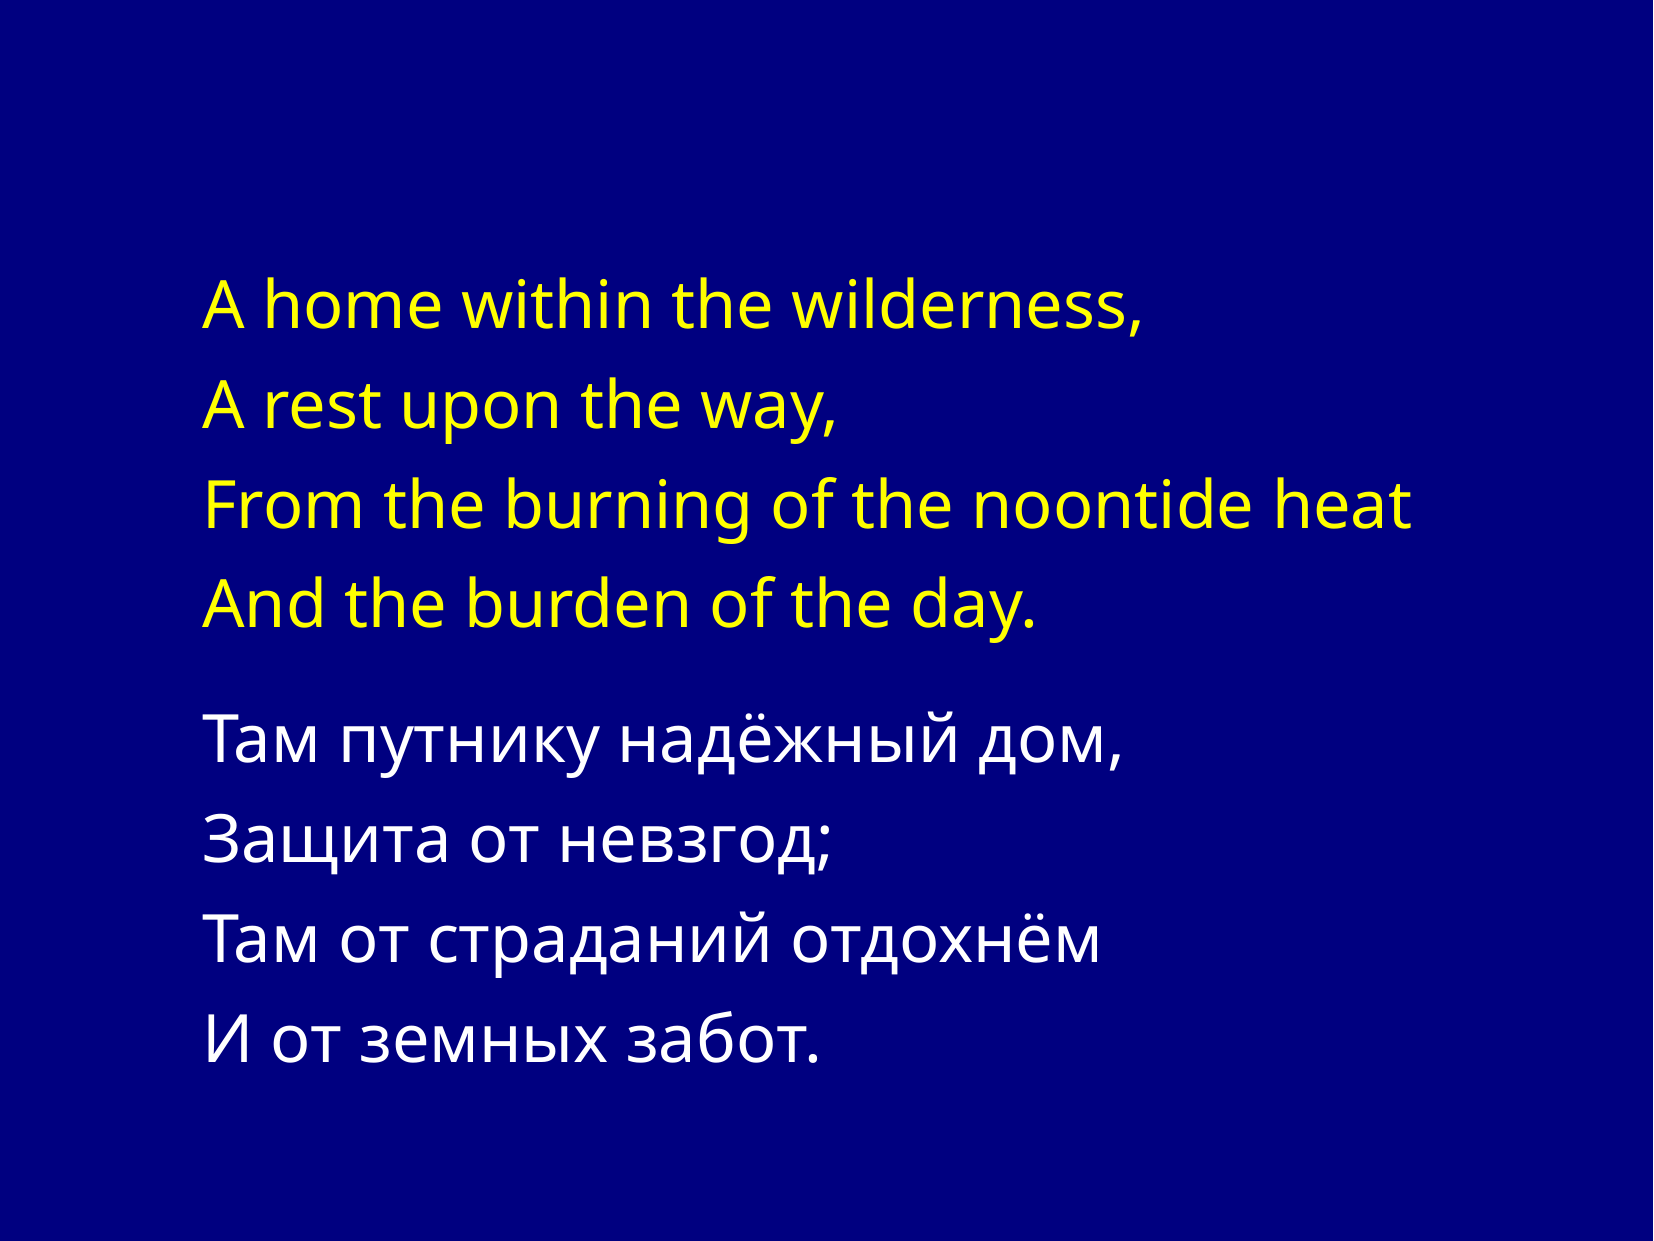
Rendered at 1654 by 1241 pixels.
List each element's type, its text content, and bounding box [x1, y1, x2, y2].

text_box A home within the wilderness, A rest upon the way, From the burning of the noontide heat And the burden of the day. [75, 150, 1576, 638]
text_box Там путнику надёжный дом, Защита от невзгод; Там от страданий отдохнём И от земных забот. [75, 675, 1576, 1163]
